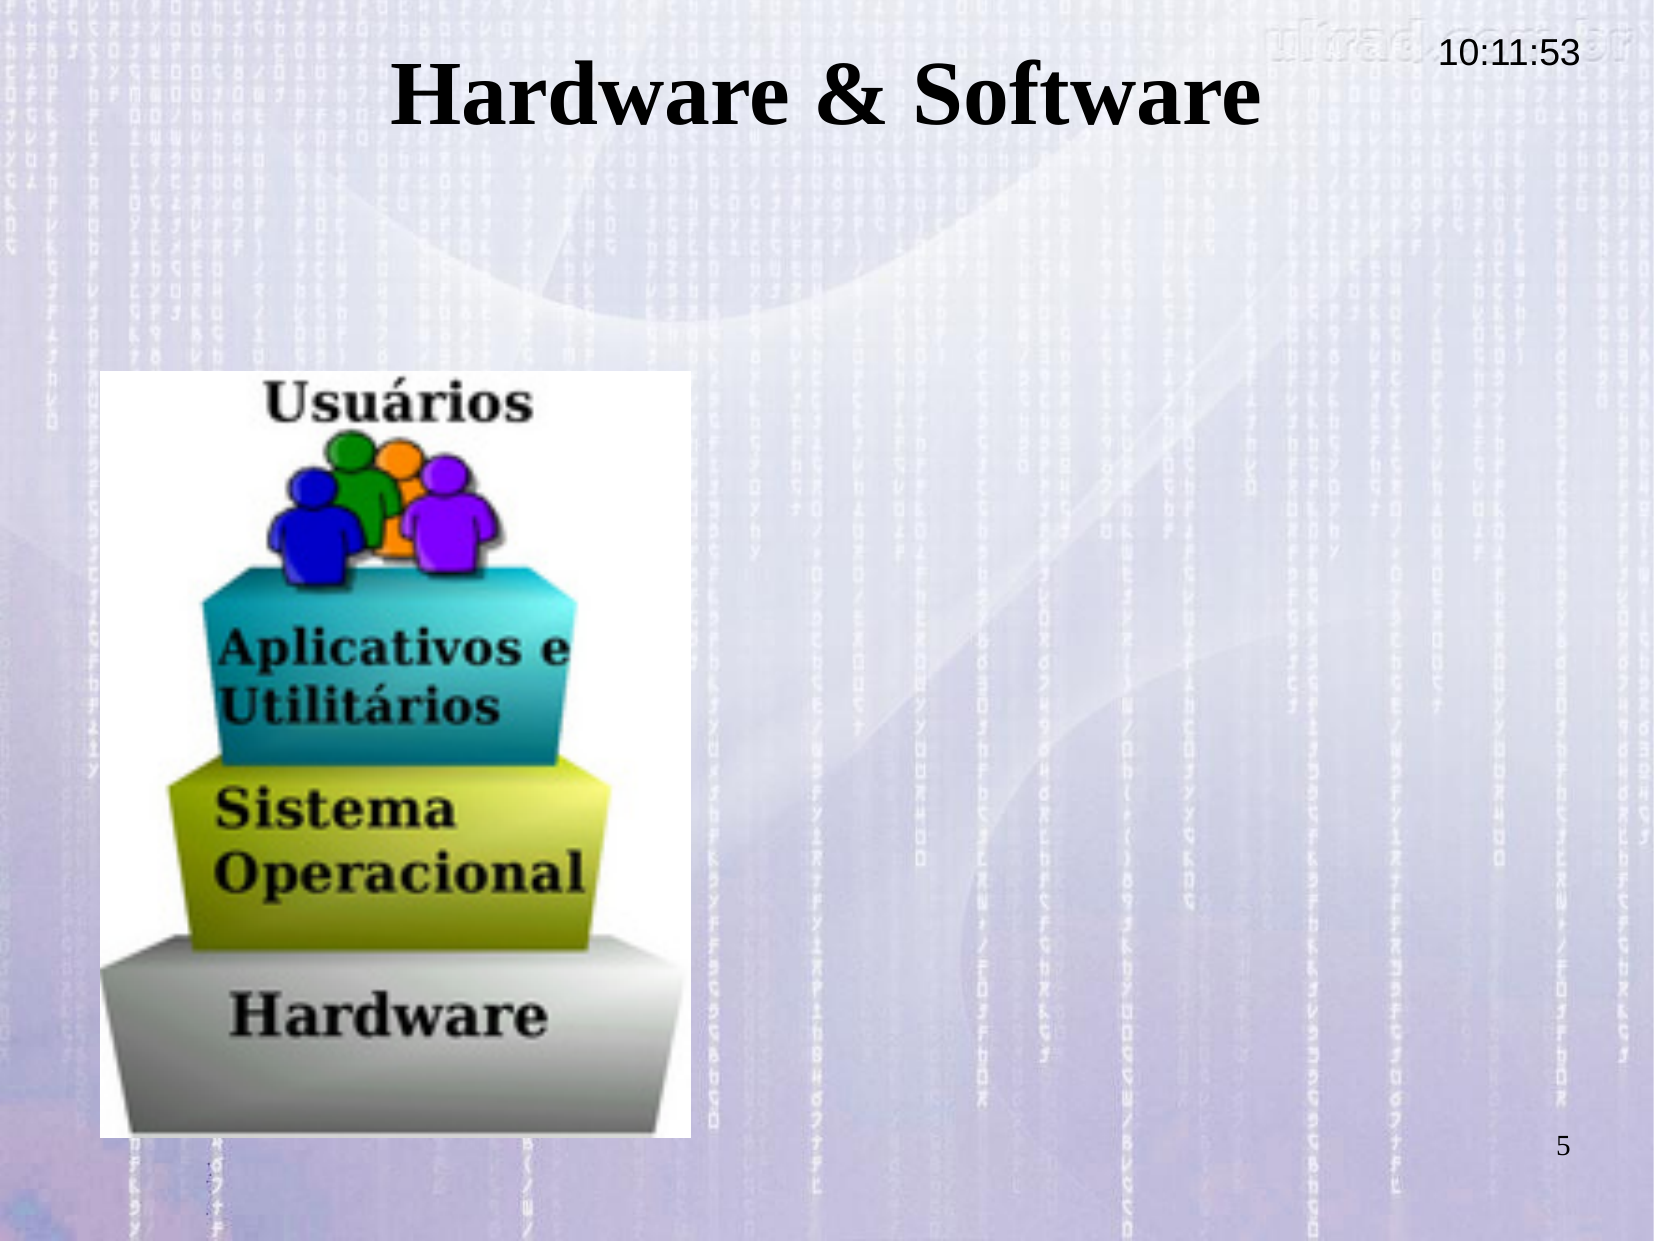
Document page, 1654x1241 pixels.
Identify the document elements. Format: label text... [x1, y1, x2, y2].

text_box 10:53:34 [1423, 23, 1631, 94]
picture [0, 0, 1654, 1241]
text_box Hardware & Software [29, 35, 1625, 171]
